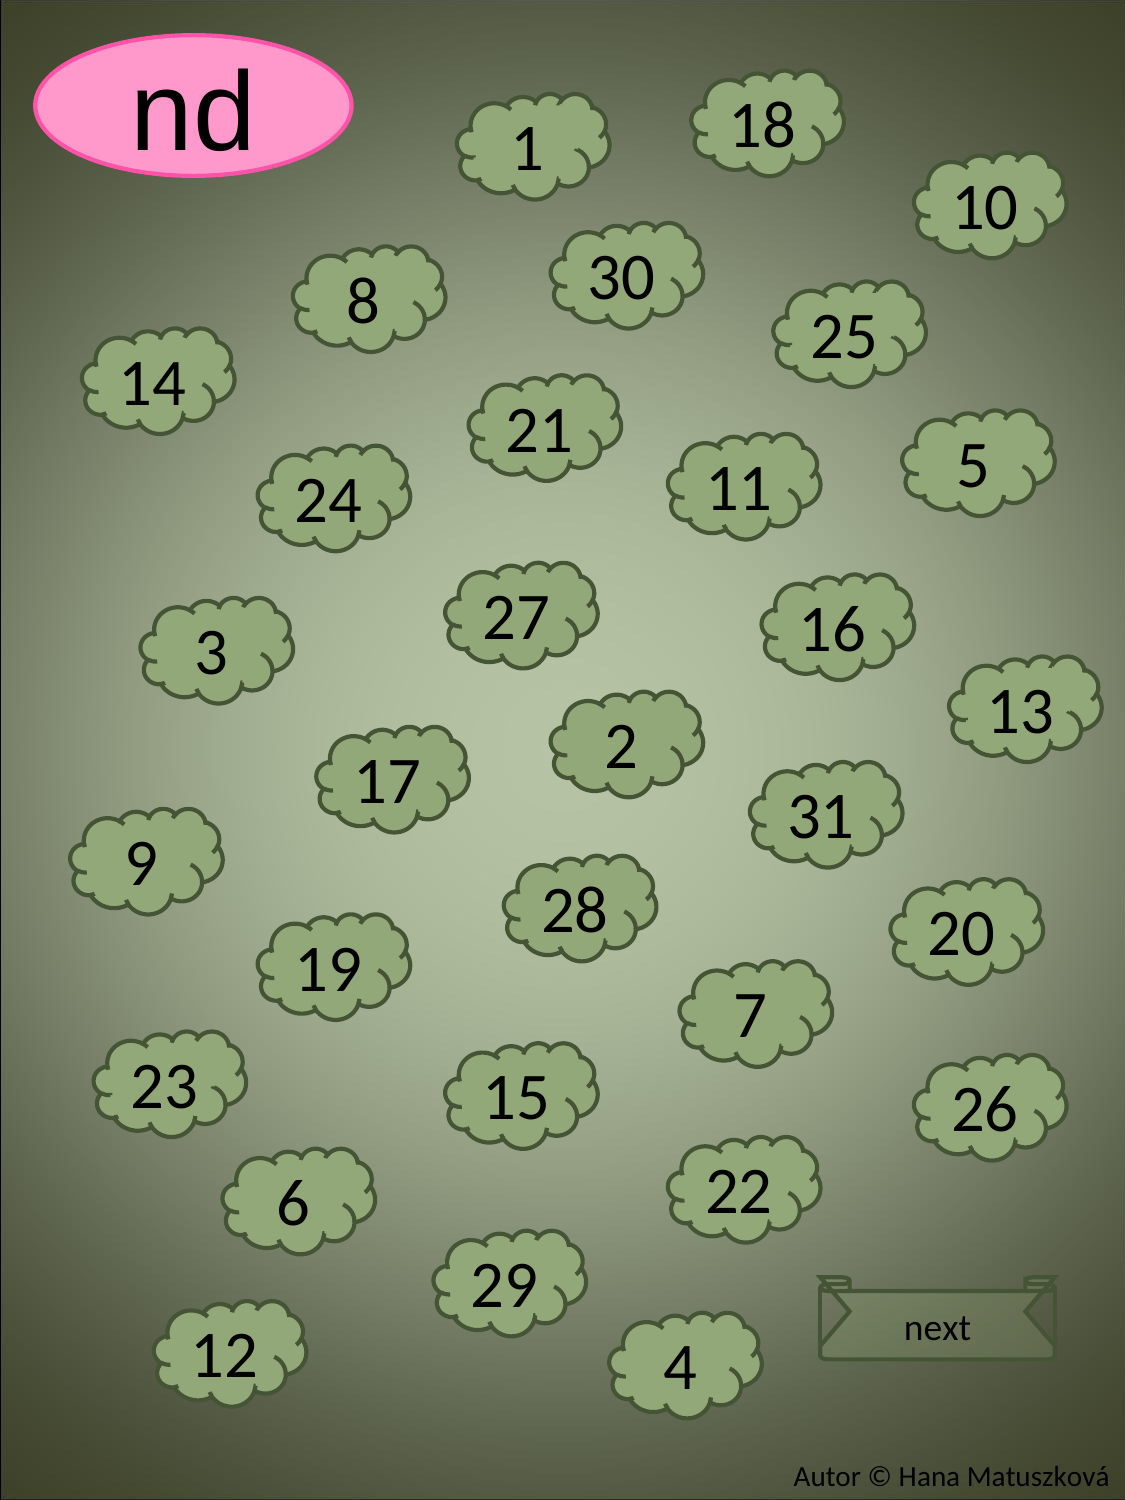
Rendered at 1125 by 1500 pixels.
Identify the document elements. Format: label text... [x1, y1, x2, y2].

text_box 22 [667, 1136, 821, 1243]
text_box 20 [890, 879, 1044, 985]
text_box 15 [445, 1043, 598, 1149]
text_box 8 [292, 246, 446, 352]
text_box 11 [667, 433, 821, 540]
text_box 14 [81, 328, 235, 434]
text_box 12 [153, 1301, 307, 1407]
text_box 13 [949, 656, 1102, 763]
text_box next [820, 1277, 1055, 1360]
text_box 18 [691, 70, 844, 177]
text_box 6 [222, 1148, 376, 1255]
text_box 19 [257, 914, 411, 1020]
text_box 31 [749, 761, 903, 868]
text_box 21 [468, 375, 622, 481]
text_box 7 [679, 961, 833, 1067]
text_box 26 [913, 1054, 1067, 1161]
text_box 24 [257, 445, 411, 552]
text_box 29 [433, 1230, 587, 1337]
text_box 1 [456, 94, 610, 200]
text_box 9 [70, 808, 223, 915]
text_box 30 [550, 222, 704, 329]
text_box nd [35, 35, 352, 176]
text_box Autor © Hana Matuszková [778, 1449, 1125, 1500]
text_box 17 [316, 726, 469, 833]
text_box 23 [93, 1031, 247, 1138]
picture [0, 0, 1125, 1500]
text_box 10 [913, 152, 1067, 259]
text_box 16 [761, 574, 915, 681]
text_box 28 [503, 855, 657, 962]
text_box 2 [550, 691, 704, 798]
text_box 5 [902, 410, 1055, 517]
text_box 25 [773, 281, 926, 388]
text_box 3 [140, 597, 294, 704]
text_box 4 [609, 1312, 762, 1419]
text_box 27 [445, 562, 598, 669]
